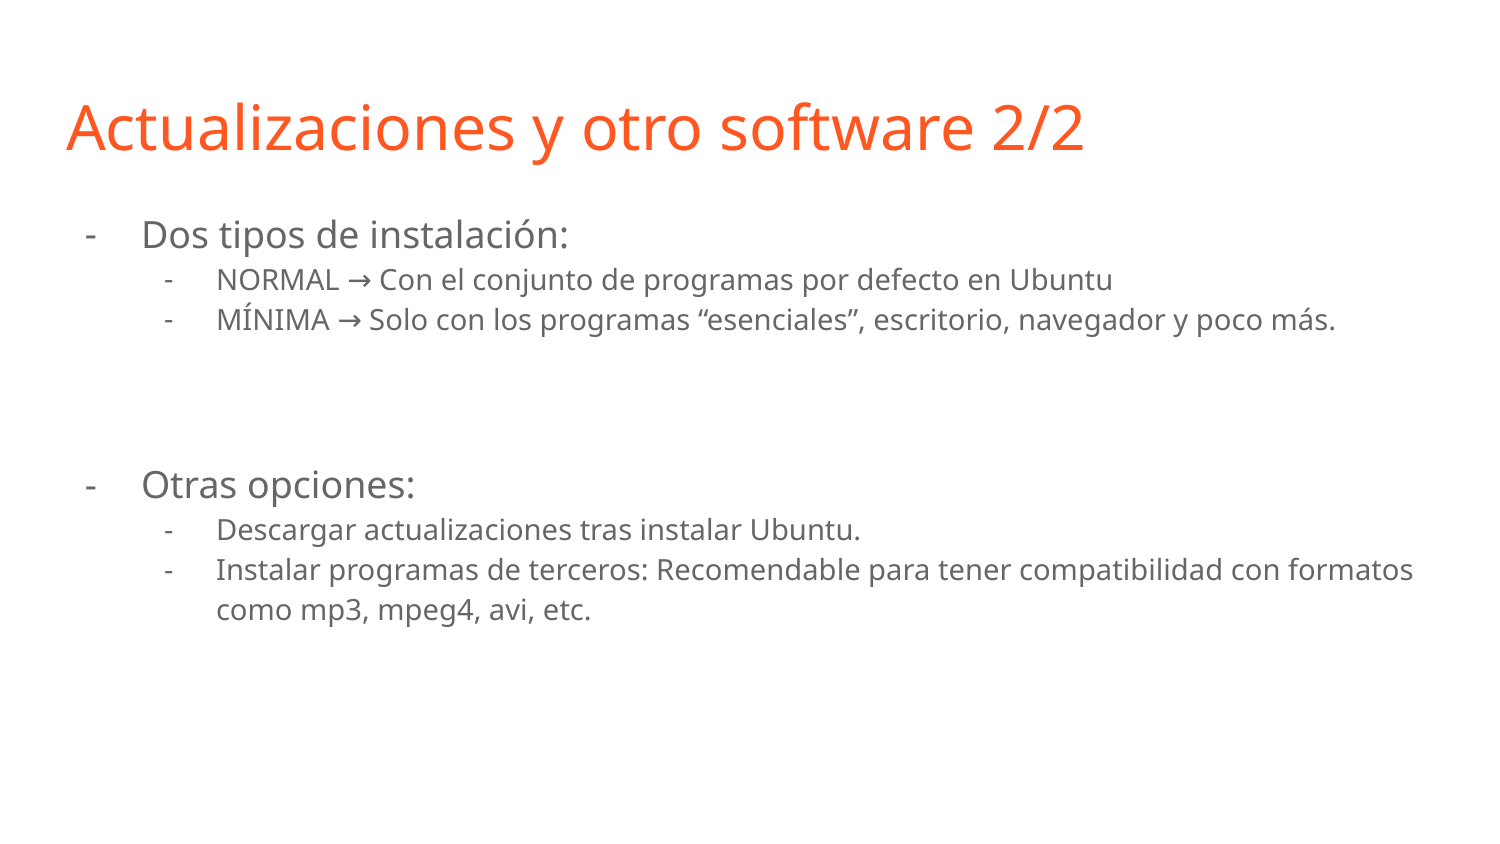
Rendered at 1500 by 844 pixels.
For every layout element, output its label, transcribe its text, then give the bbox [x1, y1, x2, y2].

list Dos tipos de instalación: NORMAL → Con el conjunto de programas por defecto en Ubuntu MÍNIMA → Solo con los programas “esenciales”, escritorio, navegador y poco más. Otras opciones: Descargar actualizaciones tras instalar Ubuntu. Instalar programas de terceros: Recomendable para tener compatibilidad con formatos como mp3, mpeg4, avi, etc. [51, 189, 1449, 750]
title Actualizaciones y otro software 2/2 [51, 72, 1449, 167]
